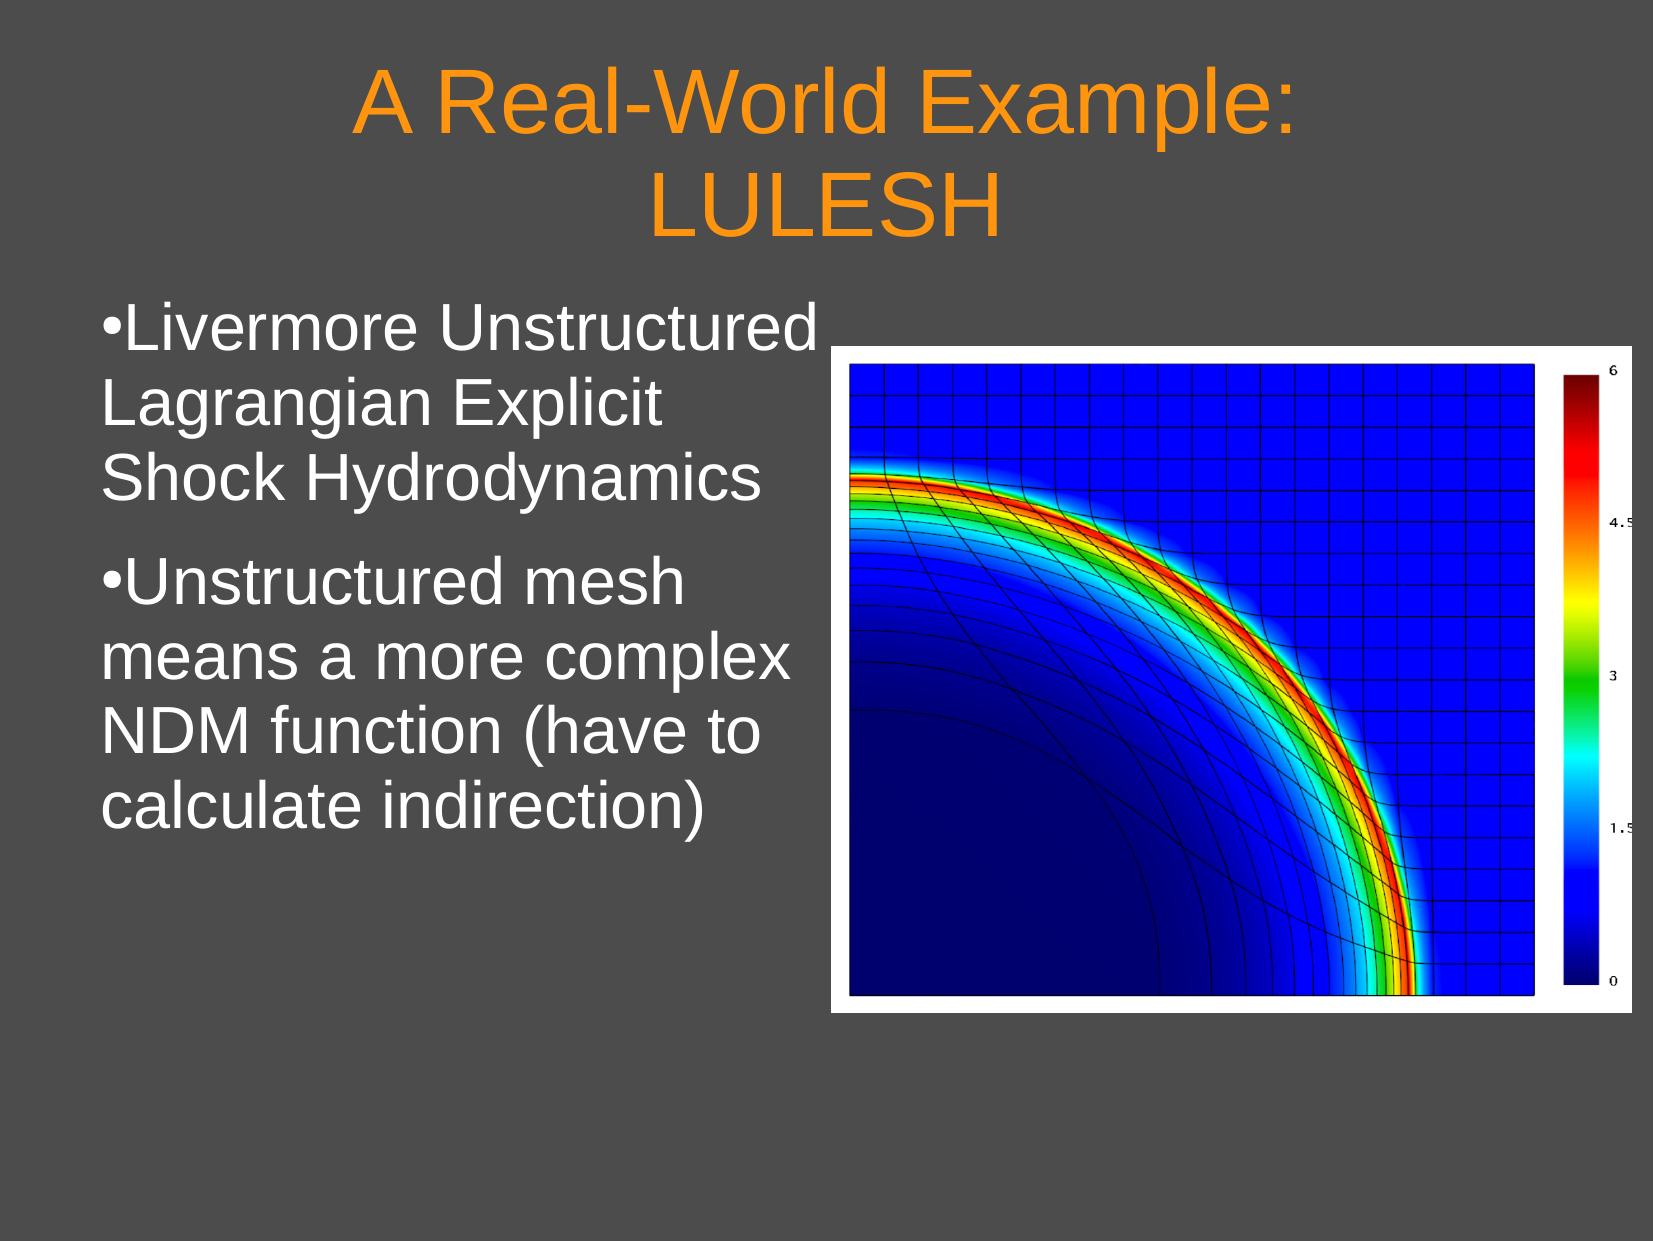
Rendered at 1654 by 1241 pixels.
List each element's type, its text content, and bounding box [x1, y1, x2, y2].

picture [831, 346, 1632, 1013]
list Livermore Unstructured Lagrangian Explicit Shock Hydrodynamics Unstructured mesh means a more complex NDM function (have to calculate indirection) [82, 290, 842, 1212]
title A Real-World Example: LULESH [82, 49, 1571, 257]
